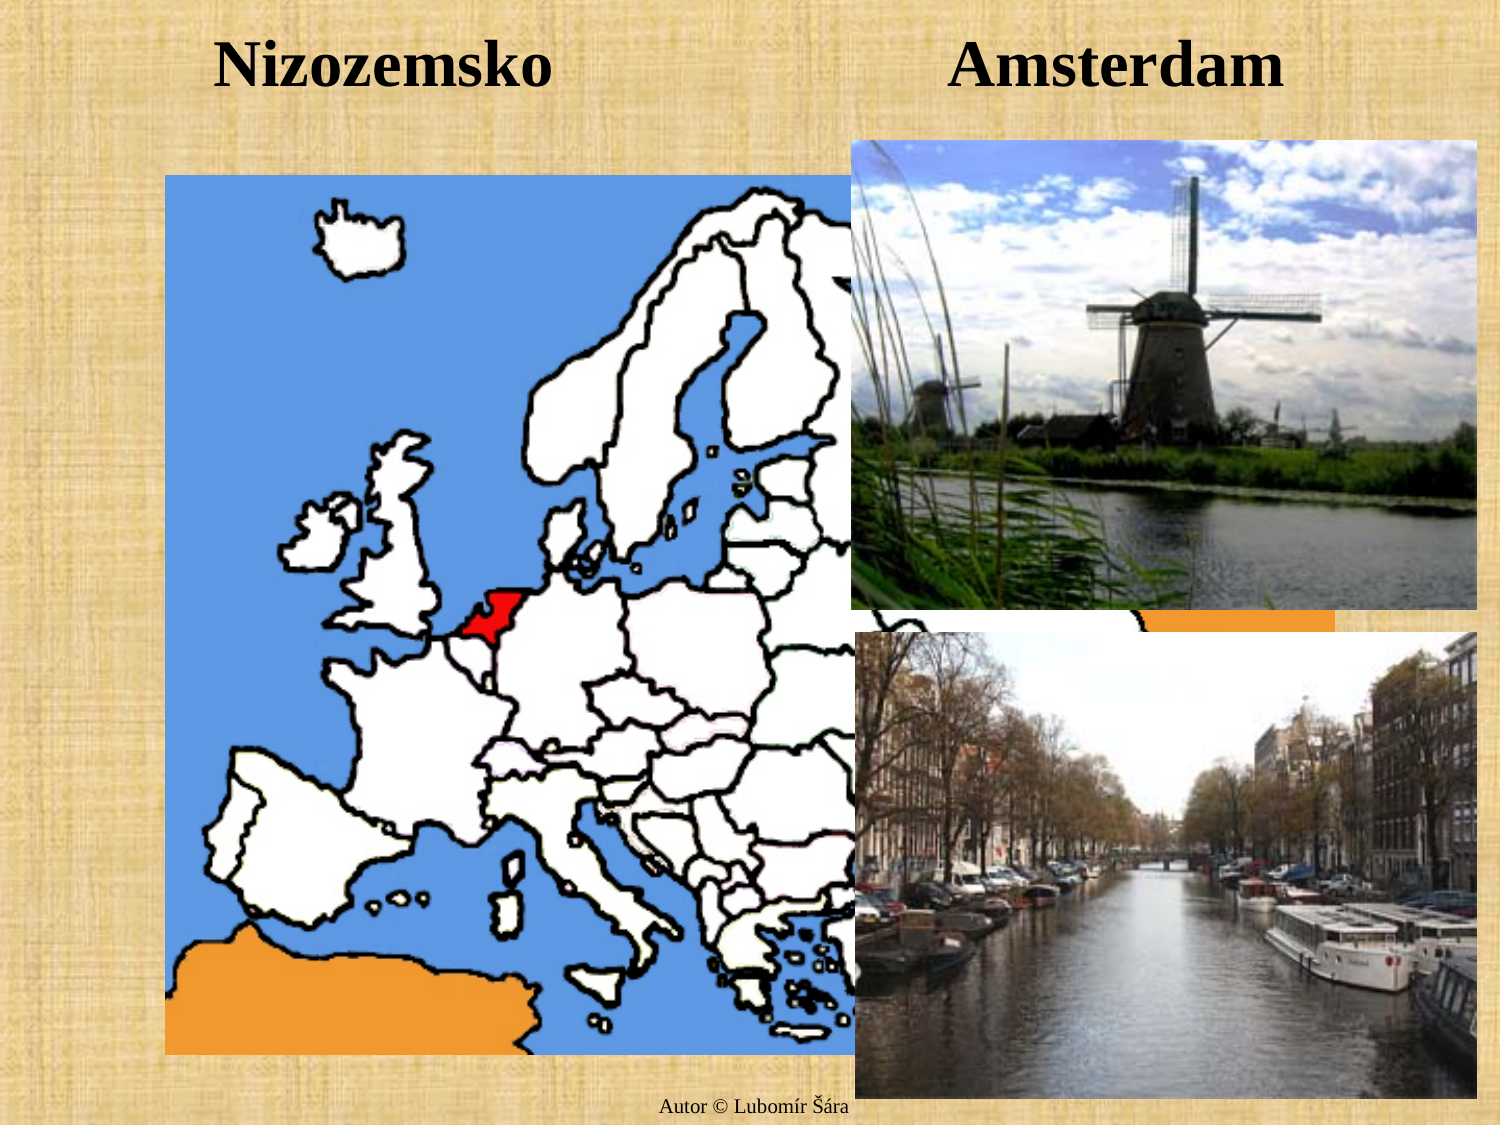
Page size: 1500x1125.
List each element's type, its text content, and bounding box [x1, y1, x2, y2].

picture [0, 0, 1500, 1125]
text_box Autor © Lubomír Šára [643, 1084, 865, 1125]
text_box Nizozemsko [29, 11, 739, 108]
text_box Amsterdam [761, 11, 1471, 108]
